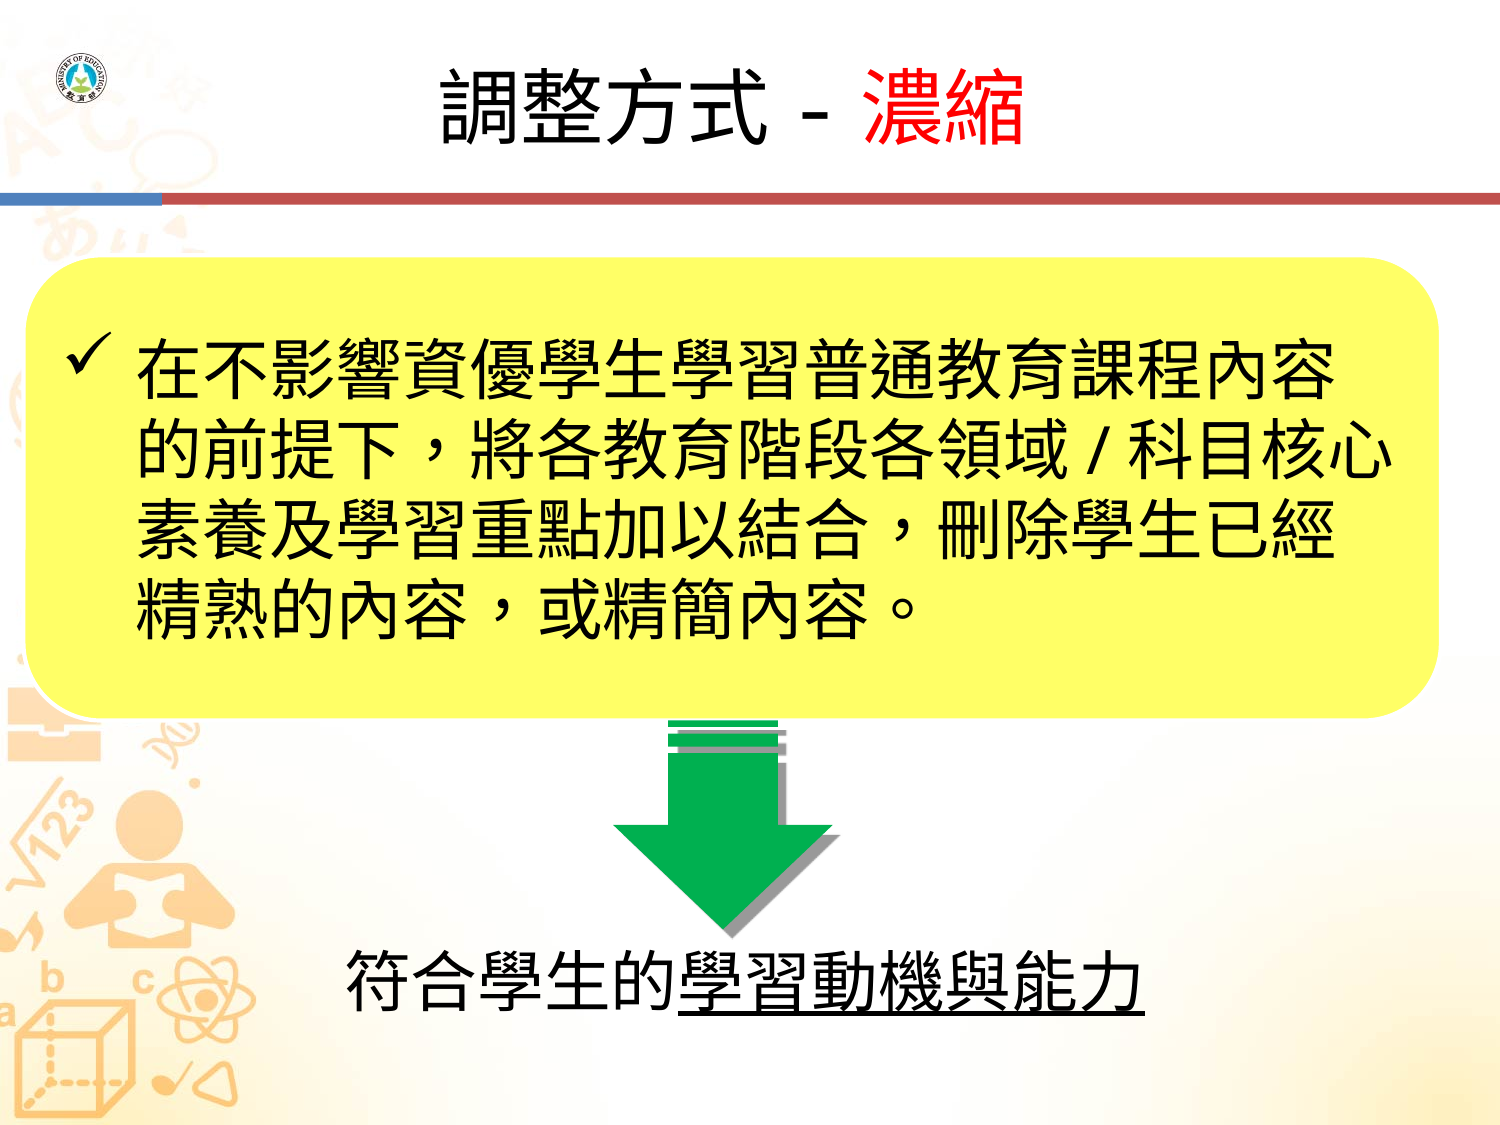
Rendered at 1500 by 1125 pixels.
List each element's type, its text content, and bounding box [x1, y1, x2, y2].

text_box 在不影響資優學生學習普通教育課程內容的前提下，將各教育階段各領域/科目核心素養及學習重點加以結合，刪除學生已經精熟的內容，或精簡內容。 [23, 255, 1441, 721]
text_box [668, 733, 778, 747]
text_box 調整方式-濃縮 [0, 47, 1483, 163]
picture [0, 0, 1500, 192]
text_box [0, 192, 1500, 206]
picture [0, 205, 1500, 1125]
text_box [613, 753, 833, 930]
text_box 符合學生的學習動機與能力 [329, 932, 1192, 1027]
text_box [668, 720, 778, 727]
